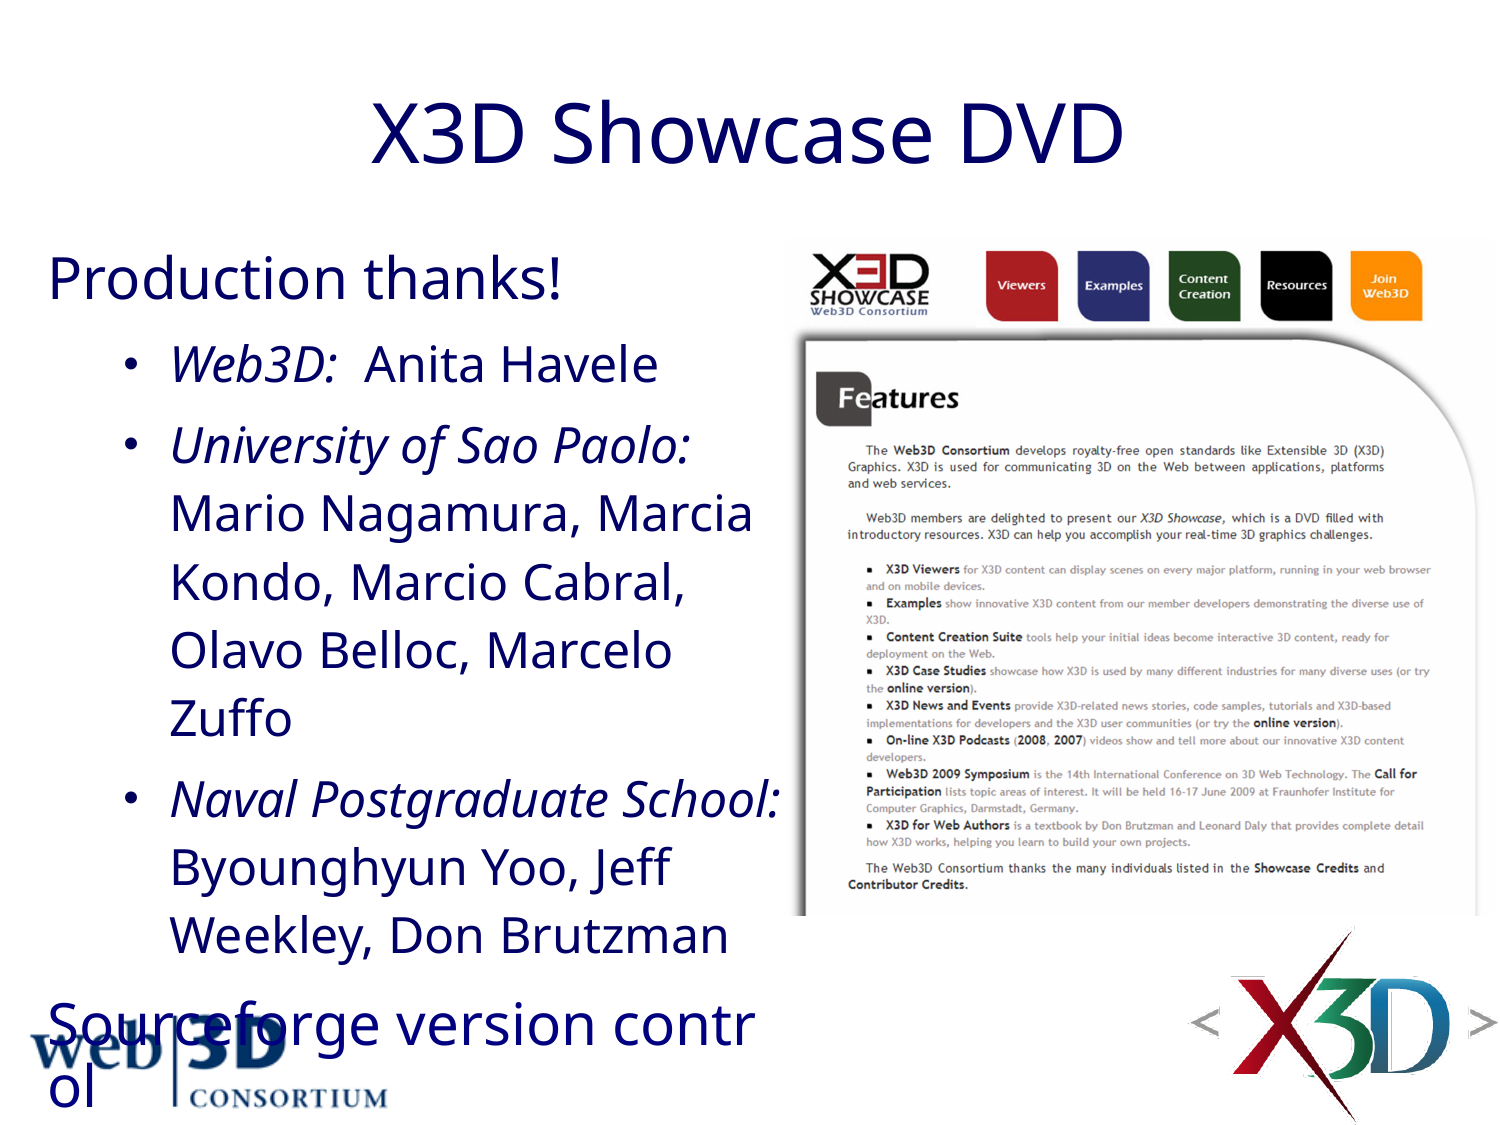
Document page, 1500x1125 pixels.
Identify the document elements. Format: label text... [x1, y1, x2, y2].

picture [785, 237, 1494, 916]
title X3D Showcase DVD [112, 44, 1388, 218]
list Production thanks! Web3D: Anita Havele University of Sao Paolo: Mario Nagamura, Marcia Kondo, Marcio Cabral, Olavo Belloc, Marcelo Zuffo Naval Postgraduate School: Byounghyun Yoo, Jeff Weekley, Don Brutzman Sourceforge version control for easy updating [47, 237, 788, 986]
picture [1187, 926, 1500, 1125]
picture [12, 998, 413, 1118]
